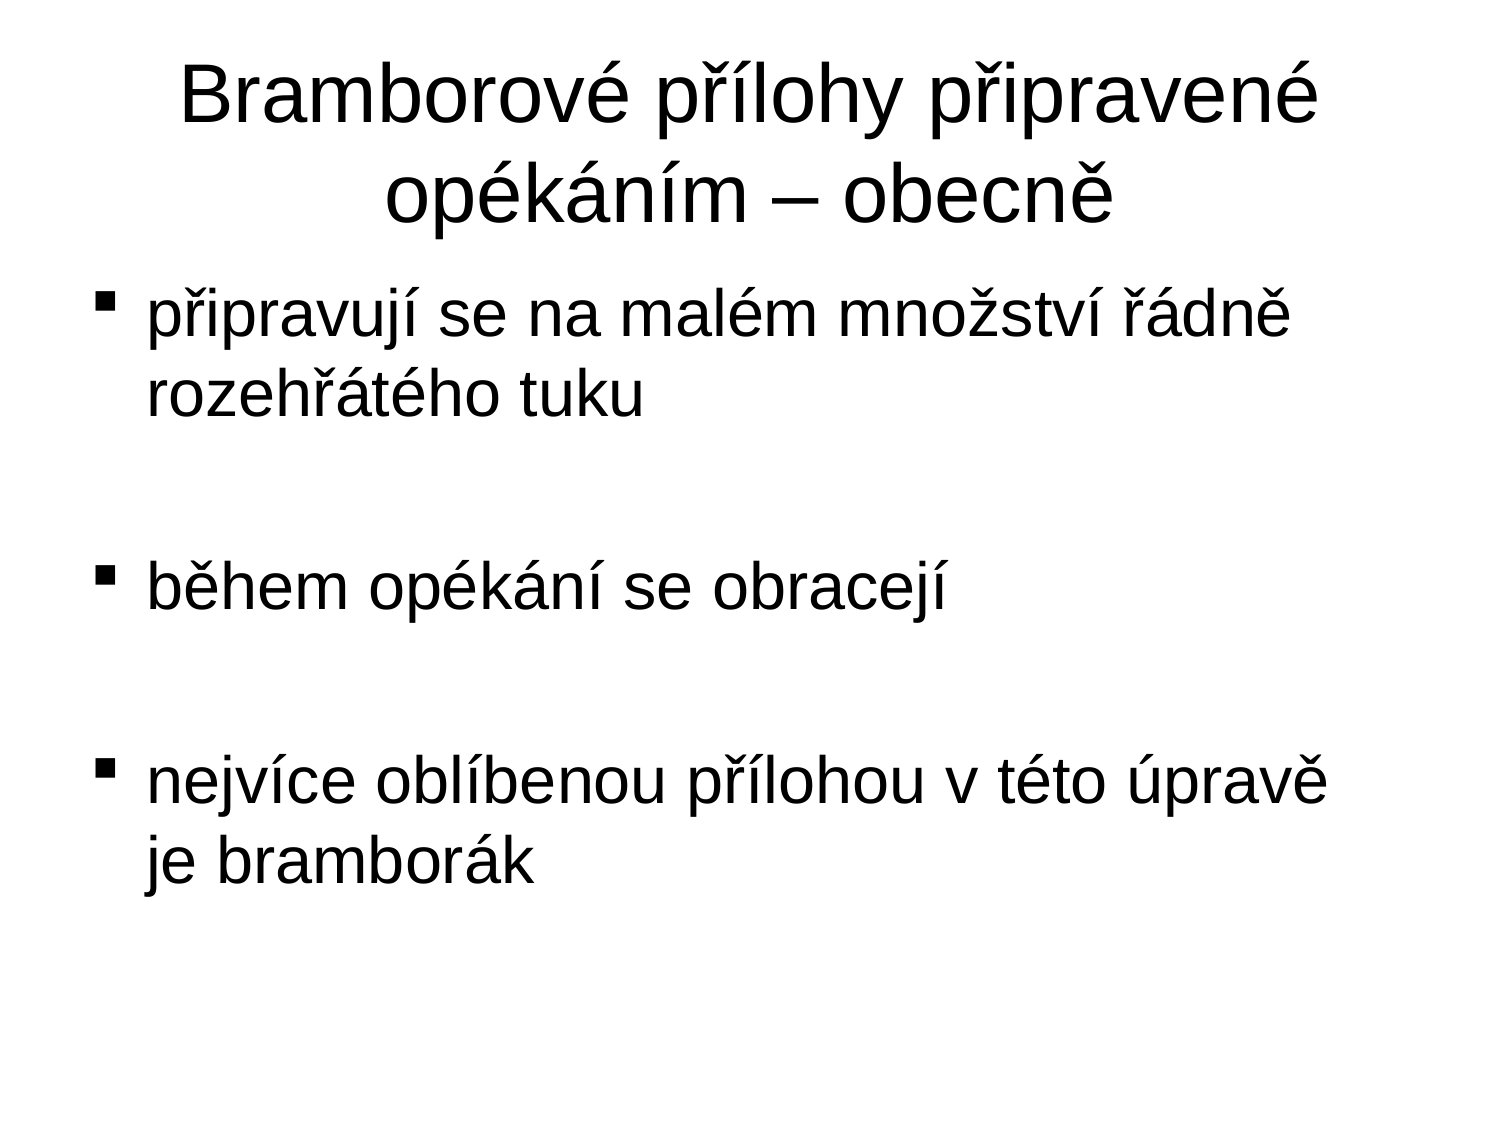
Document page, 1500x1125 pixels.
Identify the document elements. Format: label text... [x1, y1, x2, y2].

title Bramborové přílohy připravené opékáním – obecně [75, 31, 1426, 247]
list připravují se na malém množství řádně rozehřátého tuku během opékání se obracejí nejvíce oblíbenou přílohou v této úpravě je bramborák [75, 262, 1426, 1006]
